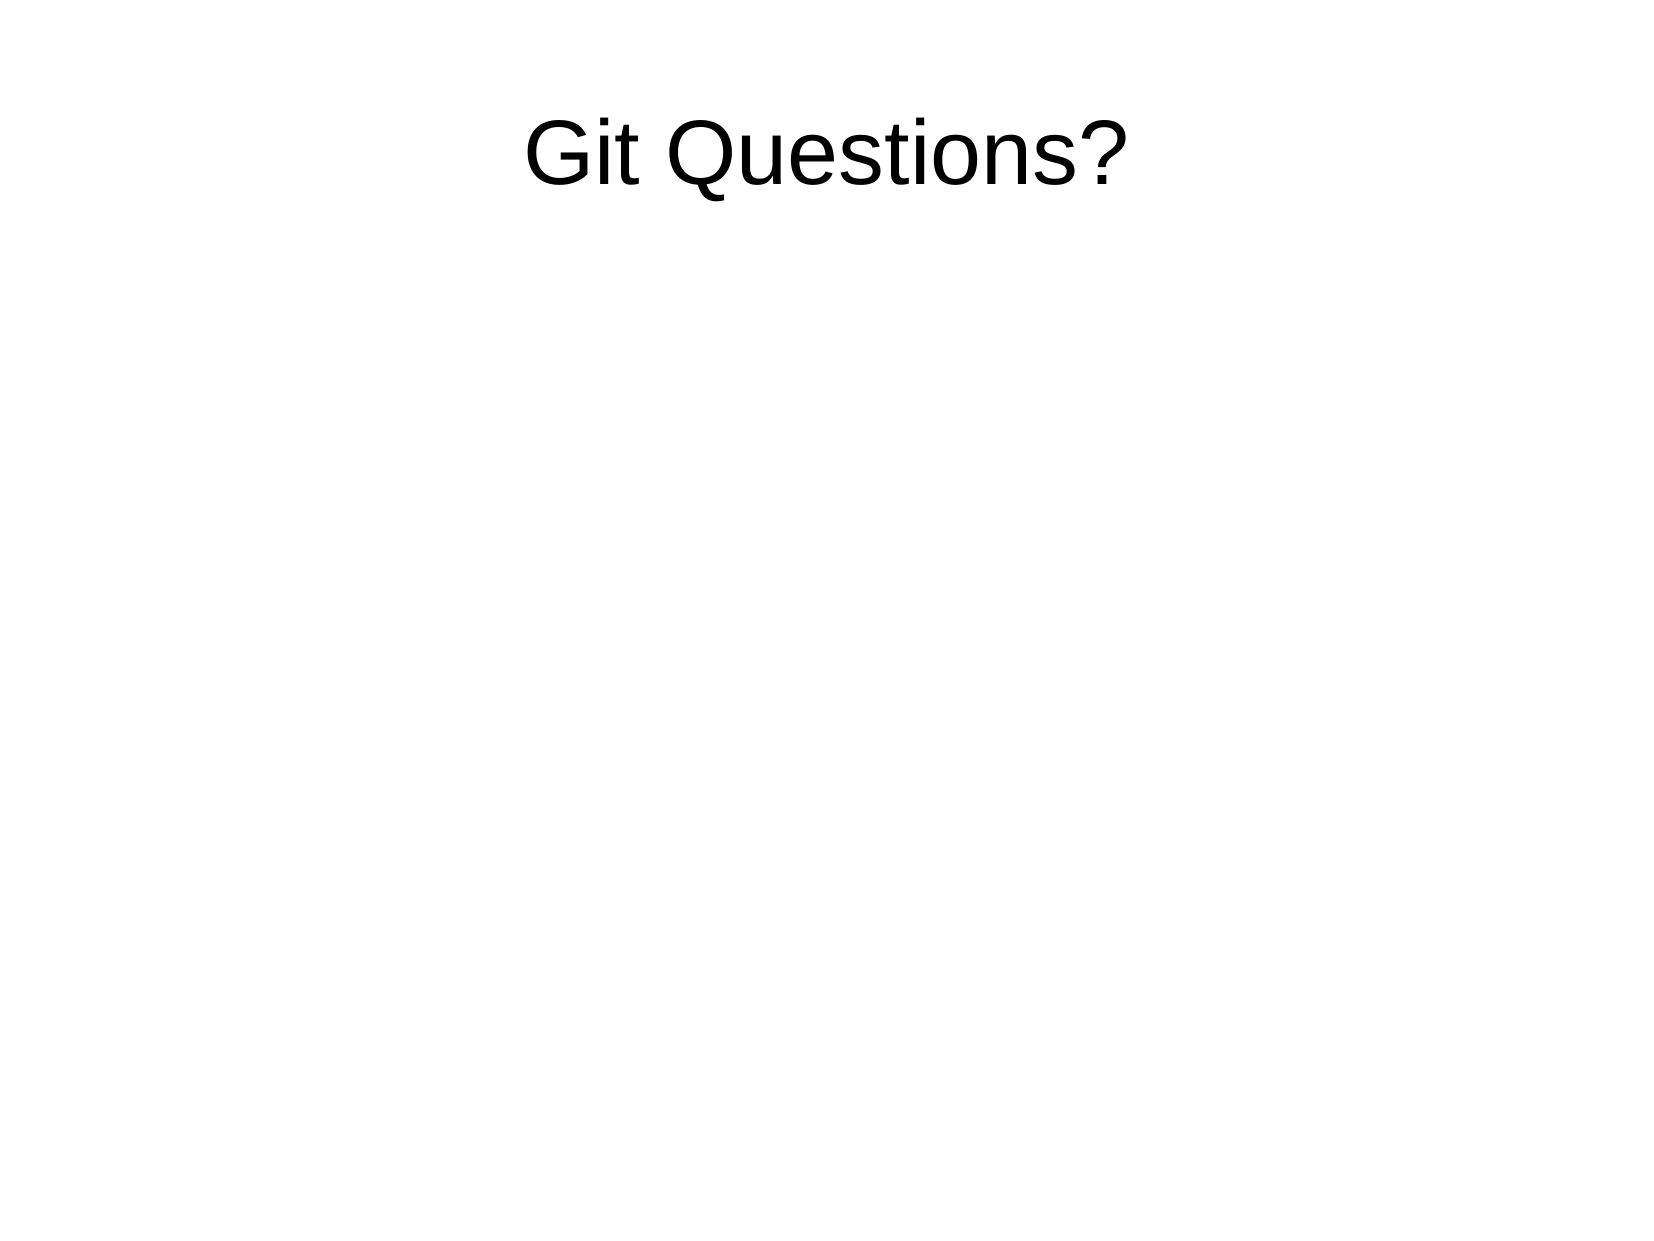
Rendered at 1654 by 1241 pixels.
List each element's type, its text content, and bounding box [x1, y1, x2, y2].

title Git Questions? [82, 49, 1571, 257]
